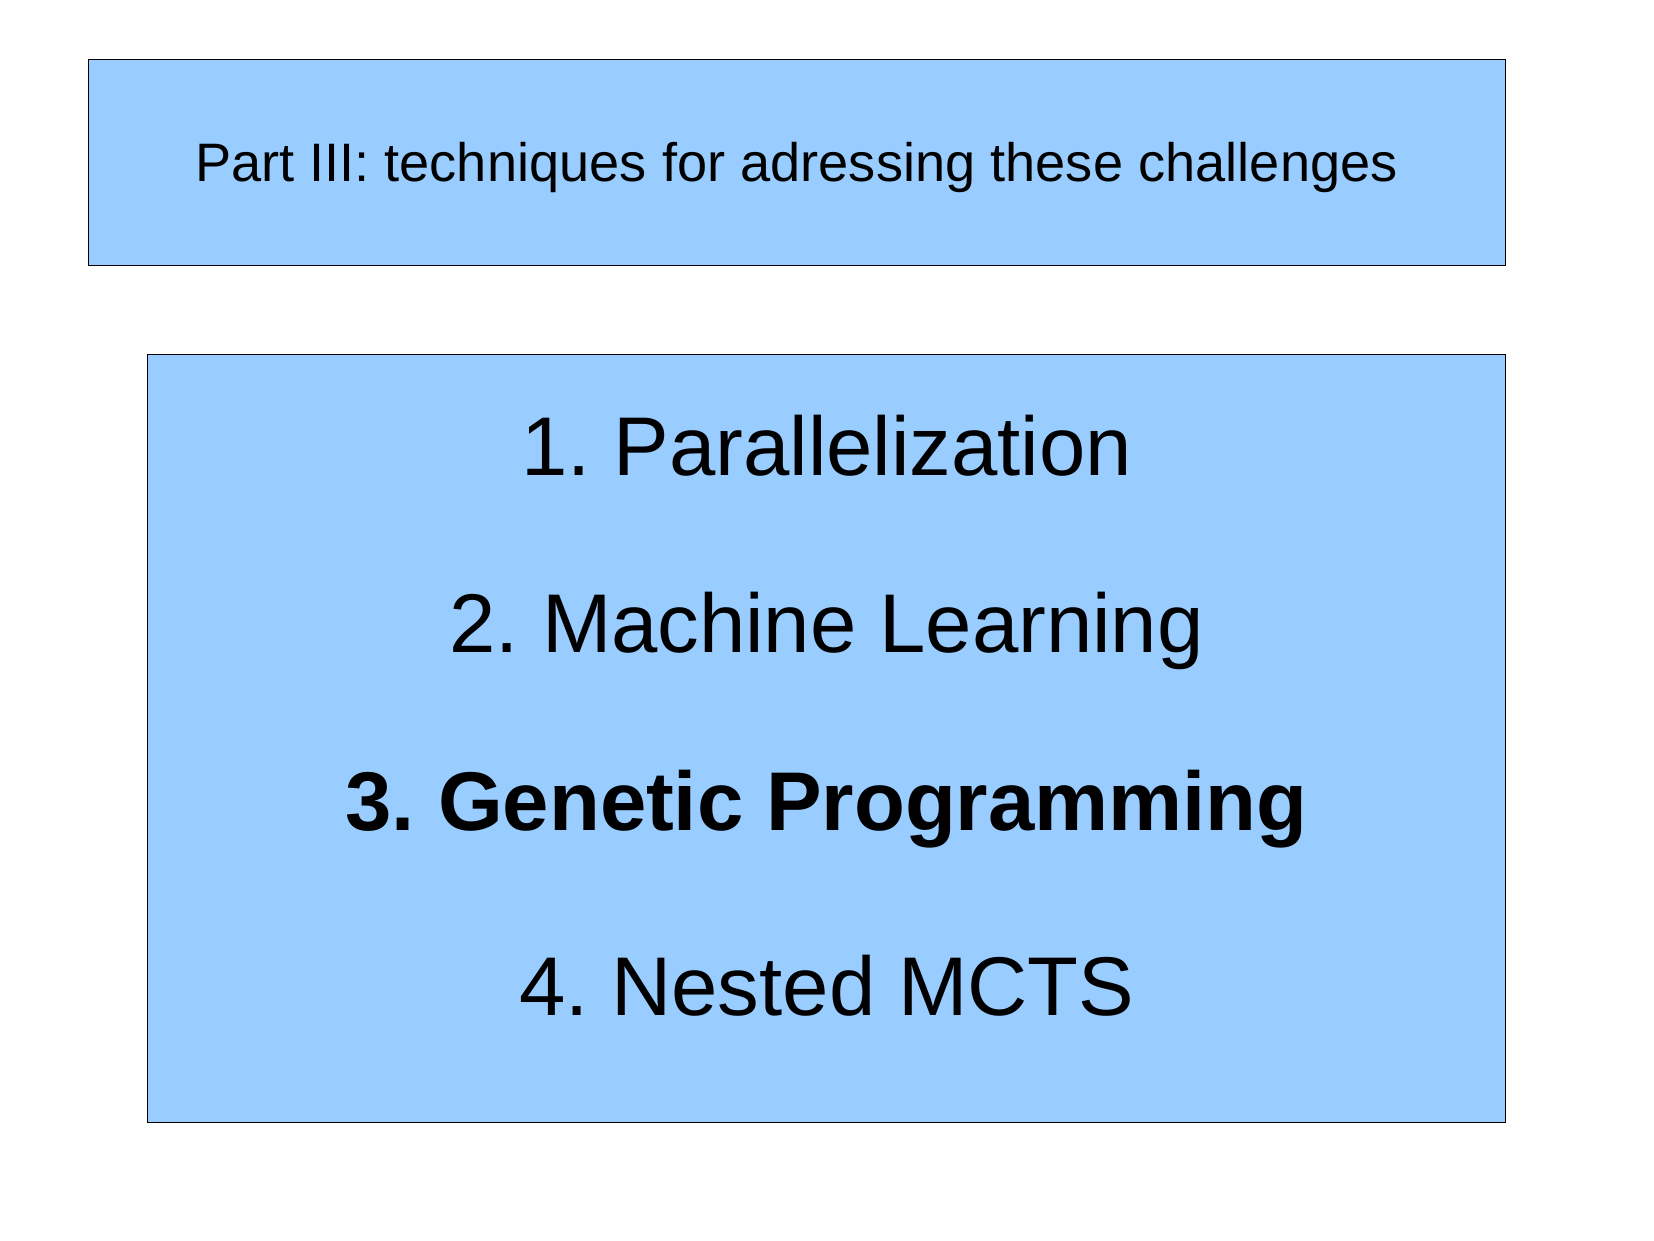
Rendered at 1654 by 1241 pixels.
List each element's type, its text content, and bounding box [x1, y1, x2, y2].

text_box 1. Parallelization 2. Machine Learning 3. Genetic Programming 4. Nested MCTS [147, 354, 1506, 1123]
text_box Part III: techniques for adressing these challenges [88, 59, 1506, 266]
